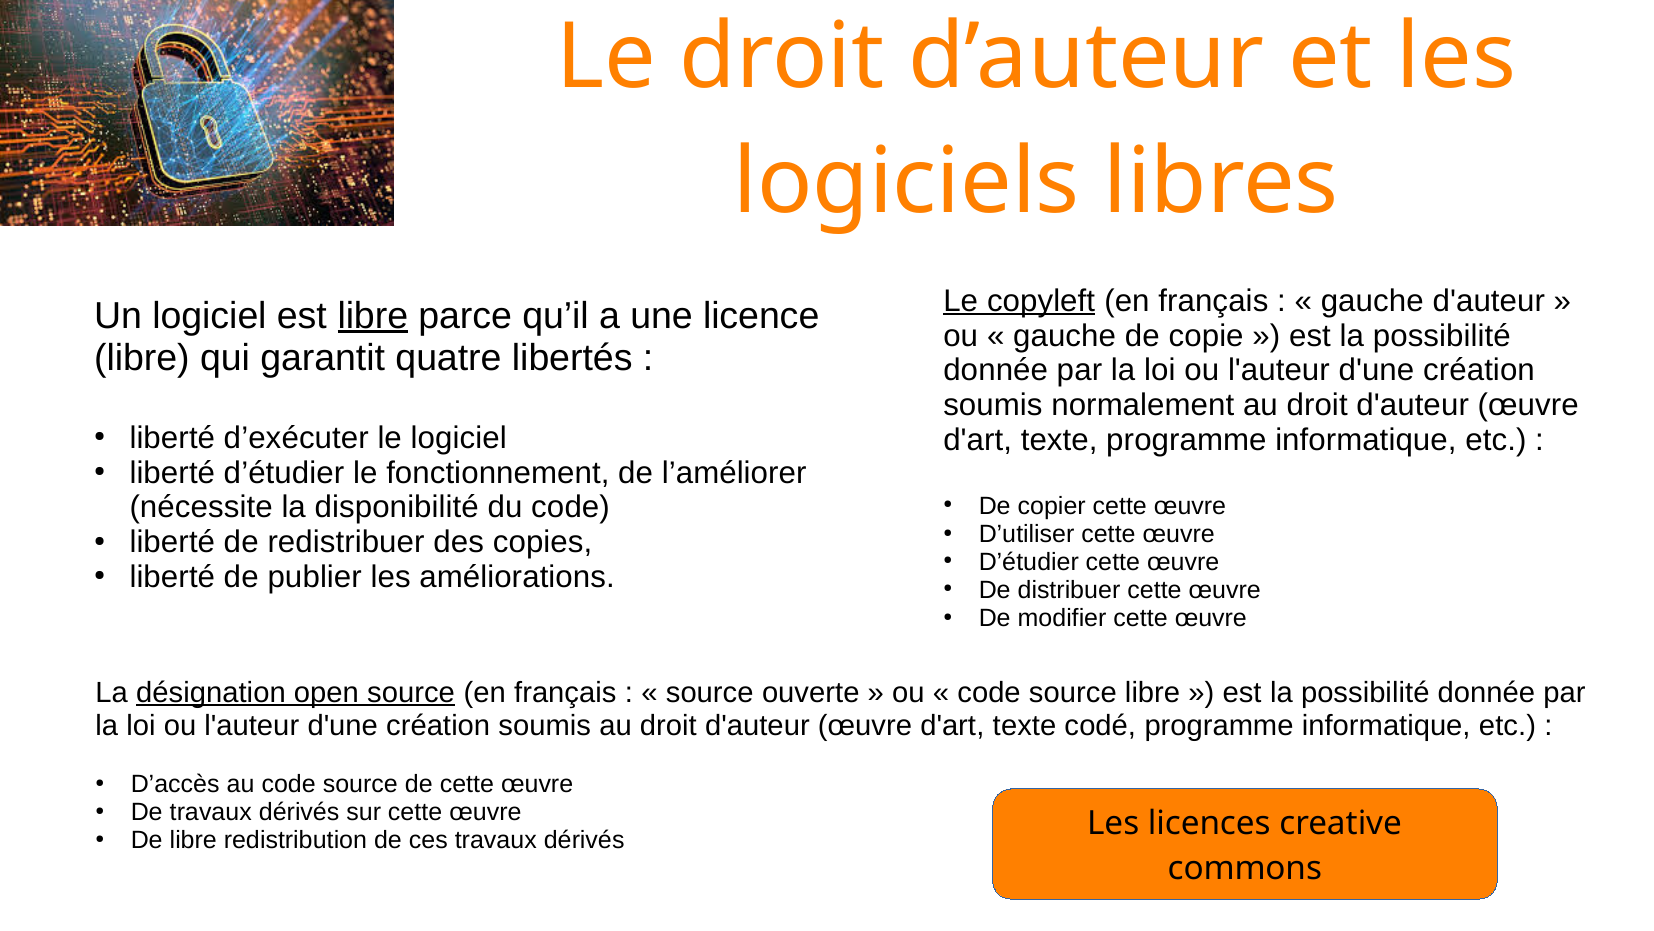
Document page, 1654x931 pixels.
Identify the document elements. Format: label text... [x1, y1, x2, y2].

picture [0, 0, 394, 226]
title Le droit d’auteur et les logiciels libres [419, 4, 1654, 225]
text_box La désignation open source (en français : « source ouverte » ou « code source libre ») est la possibilité donnée par la loi ou l'auteur d'une création soumis au droit d'auteur (œuvre d'art, texte codé, programme informatique, etc.) : D’accès au code source de cette œuvre De travaux dérivés sur cette œuvre De libre redistribution de ces travaux dérivés [80, 668, 1617, 889]
text_box Les licences creative commons [992, 788, 1498, 900]
text_box Le copyleft (en français : « gauche d'auteur » ou « gauche de copie ») est la possibilité donnée par la loi ou l'auteur d'une création soumis normalement au droit d'auteur (œuvre d'art, texte, programme informatique, etc.) : De copier cette œuvre D’utiliser cette œuvre D’étudier cette œuvre De distribuer cette œuvre De modifier cette œuvre [928, 275, 1627, 639]
text_box Un logiciel est libre parce qu’il a une licence (libre) qui garantit quatre libertés : liberté d’exécuter le logiciel liberté d’étudier le fonctionnement, de l’améliorer (nécessite la disponibilité du code) liberté de redistribuer des copies, liberté de publier les améliorations. [79, 286, 918, 610]
